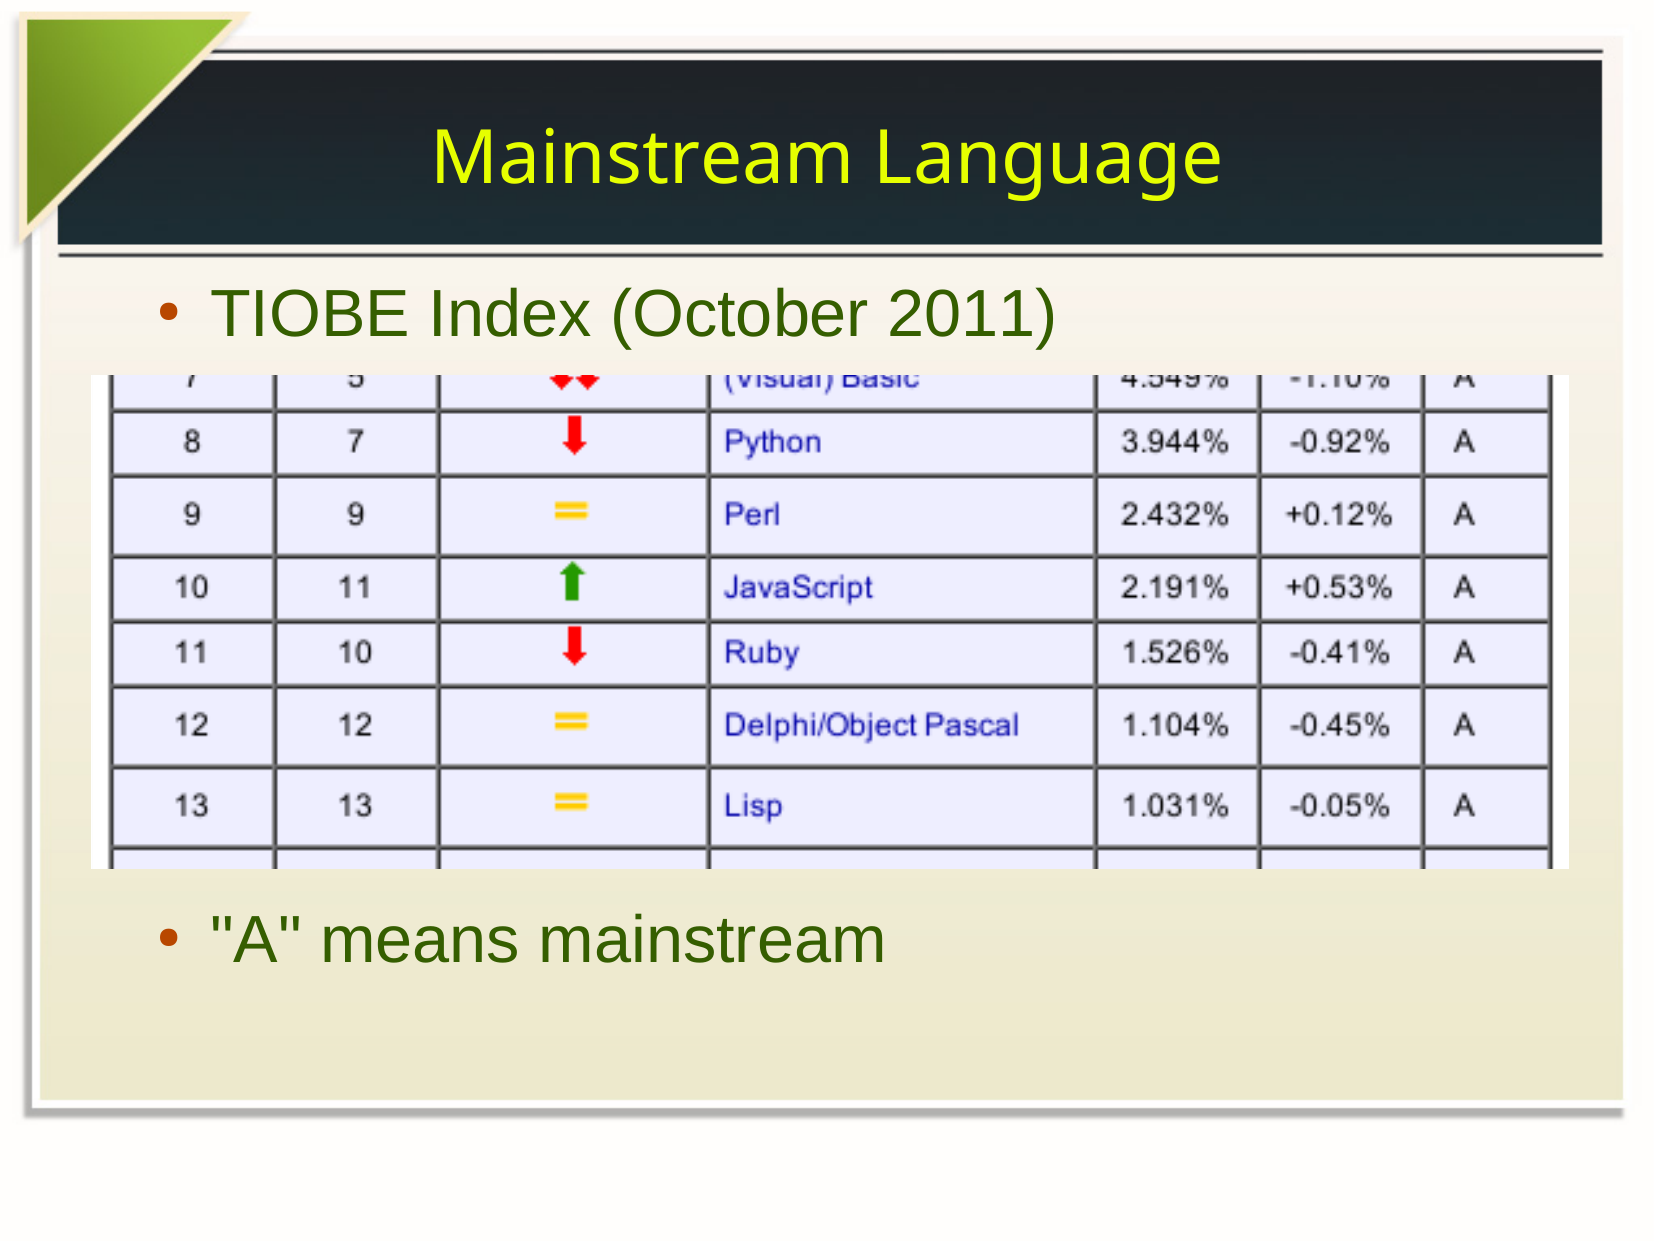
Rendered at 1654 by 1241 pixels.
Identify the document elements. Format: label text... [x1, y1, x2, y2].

title Mainstream Language [121, 73, 1534, 237]
list TIOBE Index (October 2011) "A" means mainstream [121, 276, 1534, 375]
picture [0, 0, 1654, 1241]
list TIOBE Index (October 2011) "A" means mainstream [121, 869, 1534, 1087]
